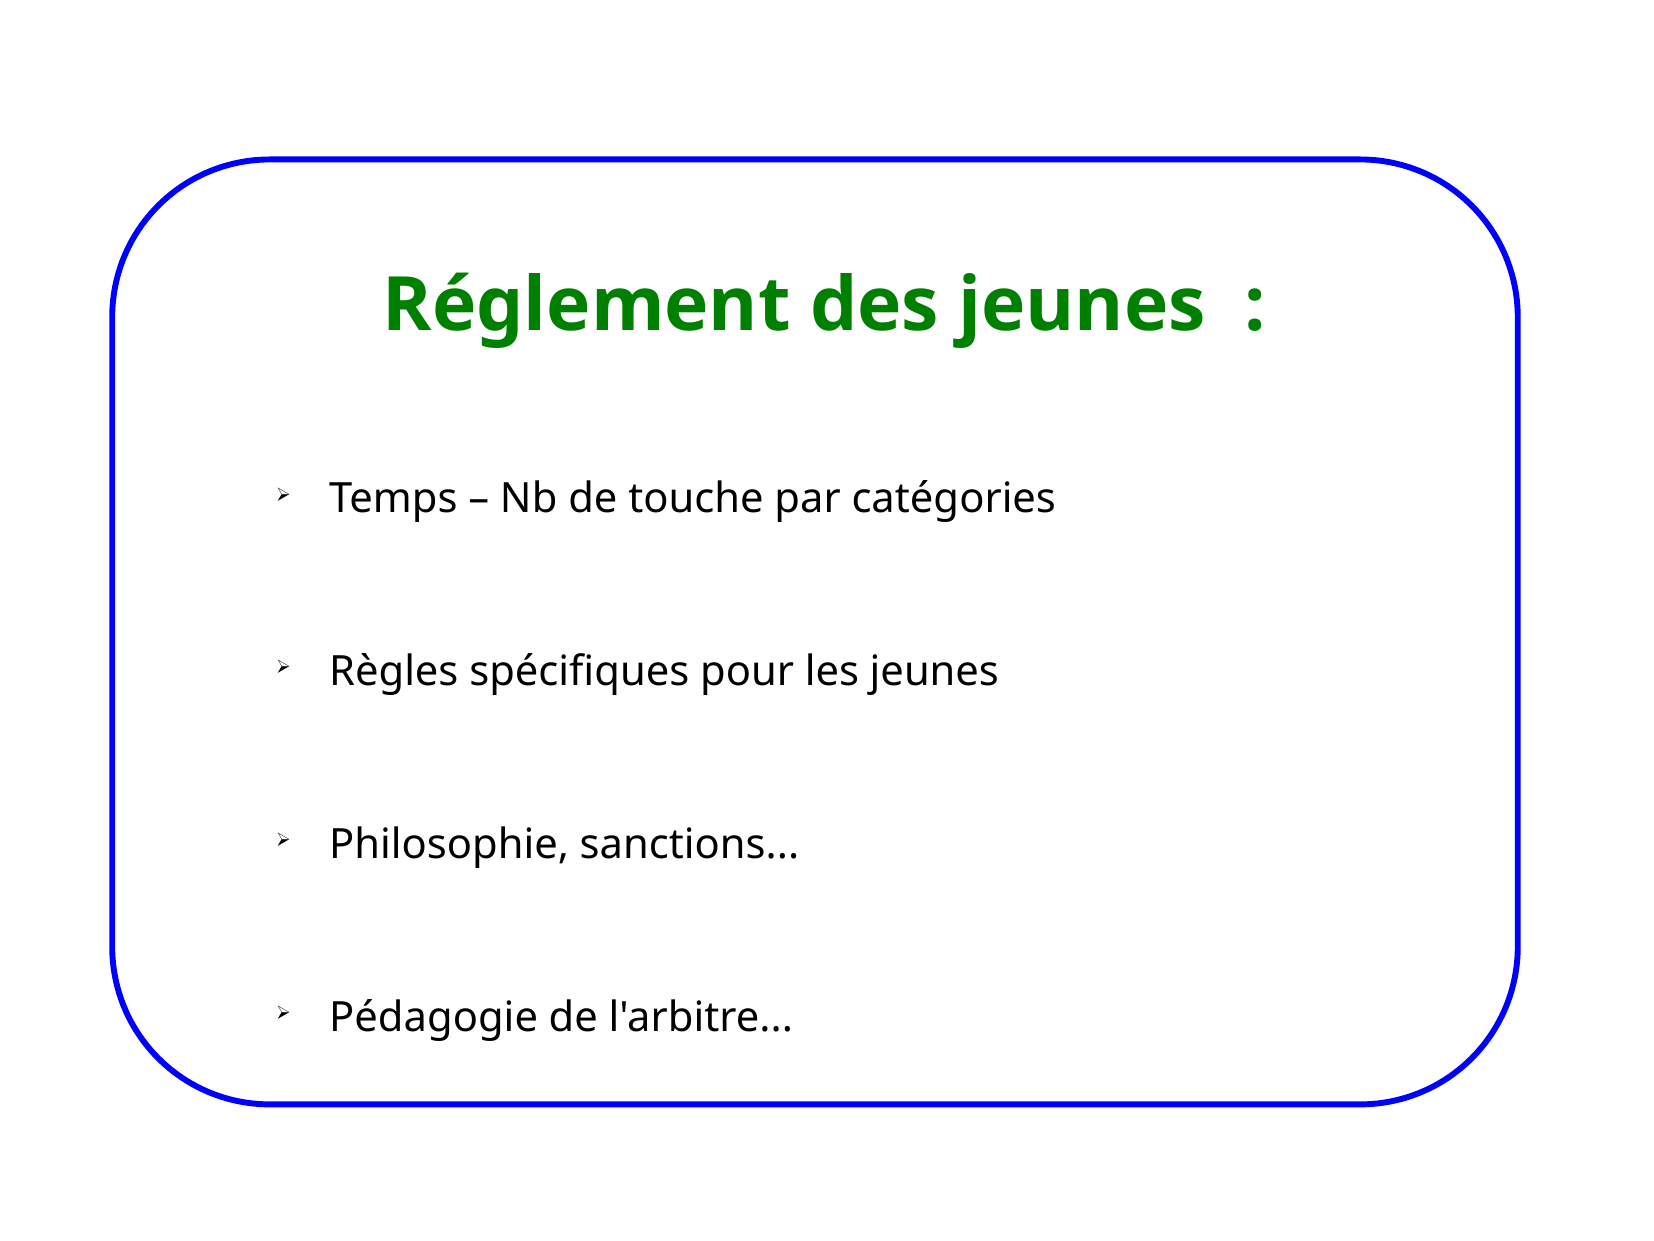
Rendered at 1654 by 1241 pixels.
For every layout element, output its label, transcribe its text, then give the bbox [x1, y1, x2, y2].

text_box [112, 159, 1518, 1105]
list Réglement des jeunes : Temps – Nb de touche par catégories Règles spécifiques pour les jeunes Philosophie, sanctions... Pédagogie de l'arbitre... [70, 118, 1559, 975]
